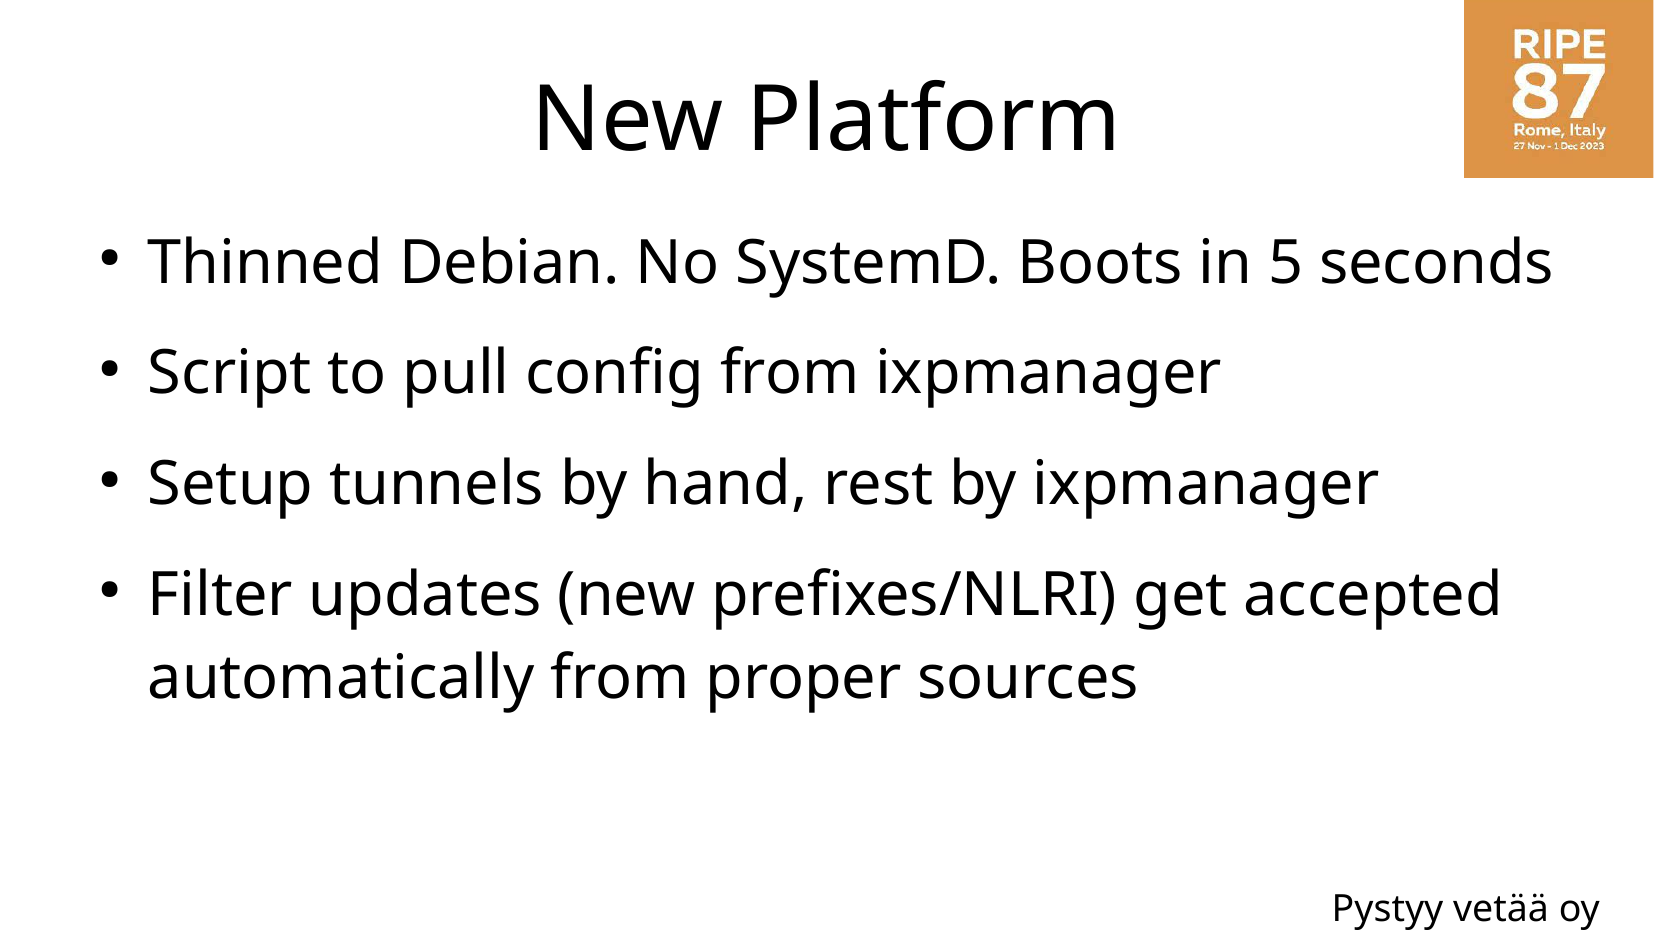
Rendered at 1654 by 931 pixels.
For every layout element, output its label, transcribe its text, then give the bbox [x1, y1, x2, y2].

list Thinned Debian. No SystemD. Boots in 5 seconds Script to pull config from ixpmanager Setup tunnels by hand, rest by ixpmanager Filter updates (new prefixes/NLRI) get accepted automatically from proper sources [82, 217, 1571, 758]
picture [1464, 0, 1654, 178]
text_box Pystyy vetää oy [1316, 874, 1654, 931]
title New Platform [82, 37, 1571, 193]
